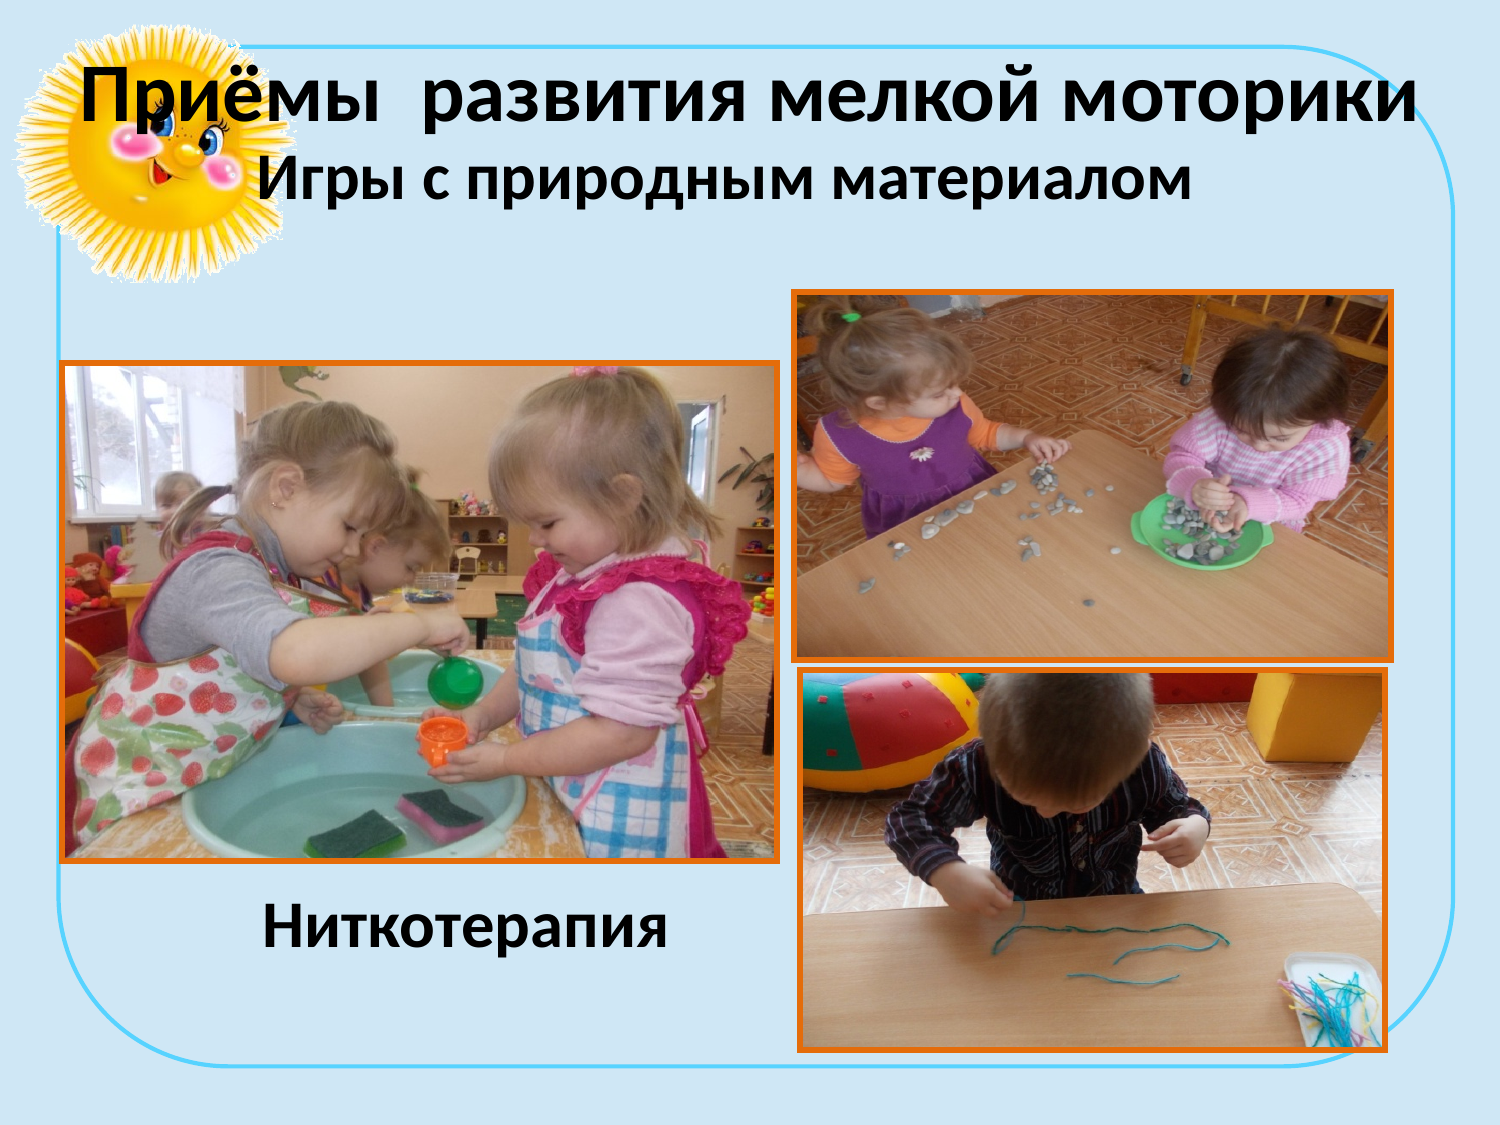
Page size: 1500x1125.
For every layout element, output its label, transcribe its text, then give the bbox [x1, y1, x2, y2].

text_box Ниткотерапия [248, 873, 827, 969]
text_box Игры с природным материалом [242, 125, 1341, 221]
text_box Приёмы развития мелкой моторики [64, 30, 1500, 146]
picture [803, 673, 1382, 1047]
picture [797, 295, 1388, 657]
picture [11, 11, 340, 340]
picture [64, 366, 774, 858]
